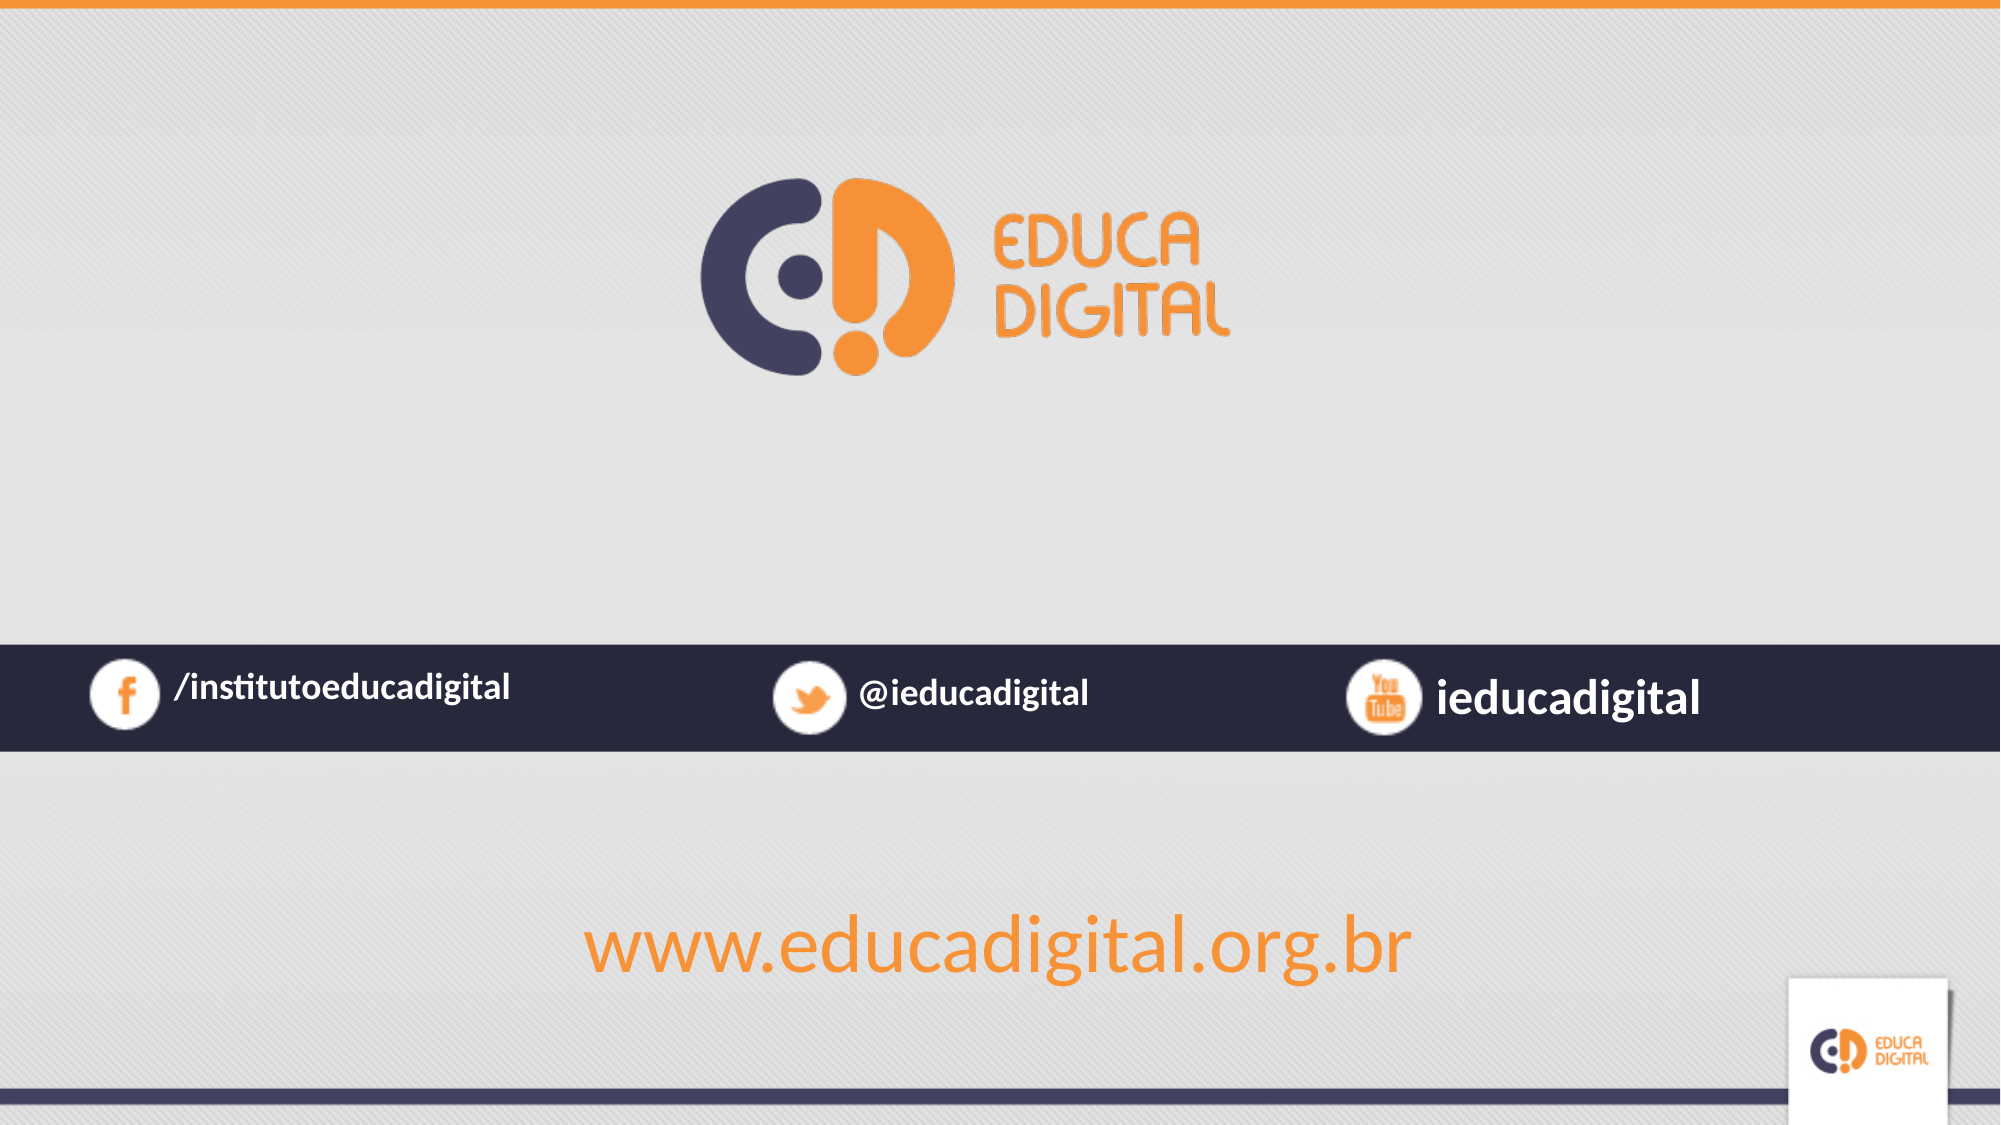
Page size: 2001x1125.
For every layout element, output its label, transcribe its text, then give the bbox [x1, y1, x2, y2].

picture [767, 655, 854, 742]
text_box www.educadigital.org.br [420, 881, 1578, 997]
text_box ieducadigital [1421, 656, 1899, 732]
picture [0, 0, 2001, 1125]
text_box [0, 644, 2000, 752]
text_box /institutoeducadigital [167, 654, 689, 715]
picture [1340, 653, 1430, 743]
picture [84, 653, 167, 737]
text_box @ieducadigital [854, 661, 1222, 721]
